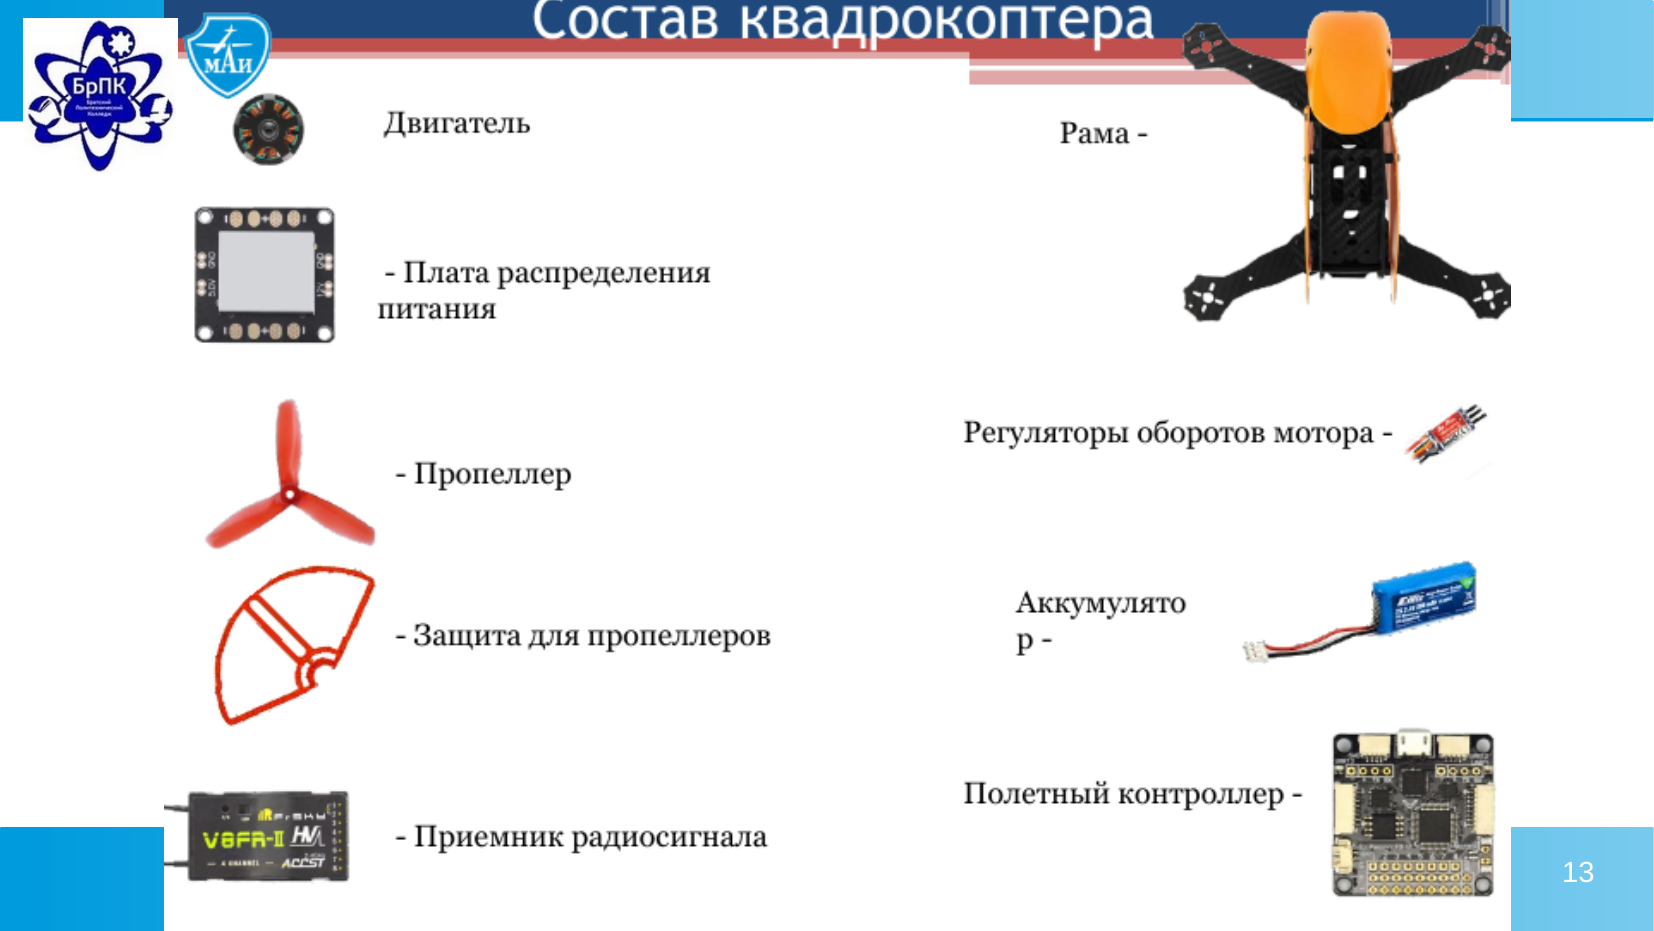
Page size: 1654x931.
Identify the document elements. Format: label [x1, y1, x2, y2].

picture [23, 0, 1511, 931]
